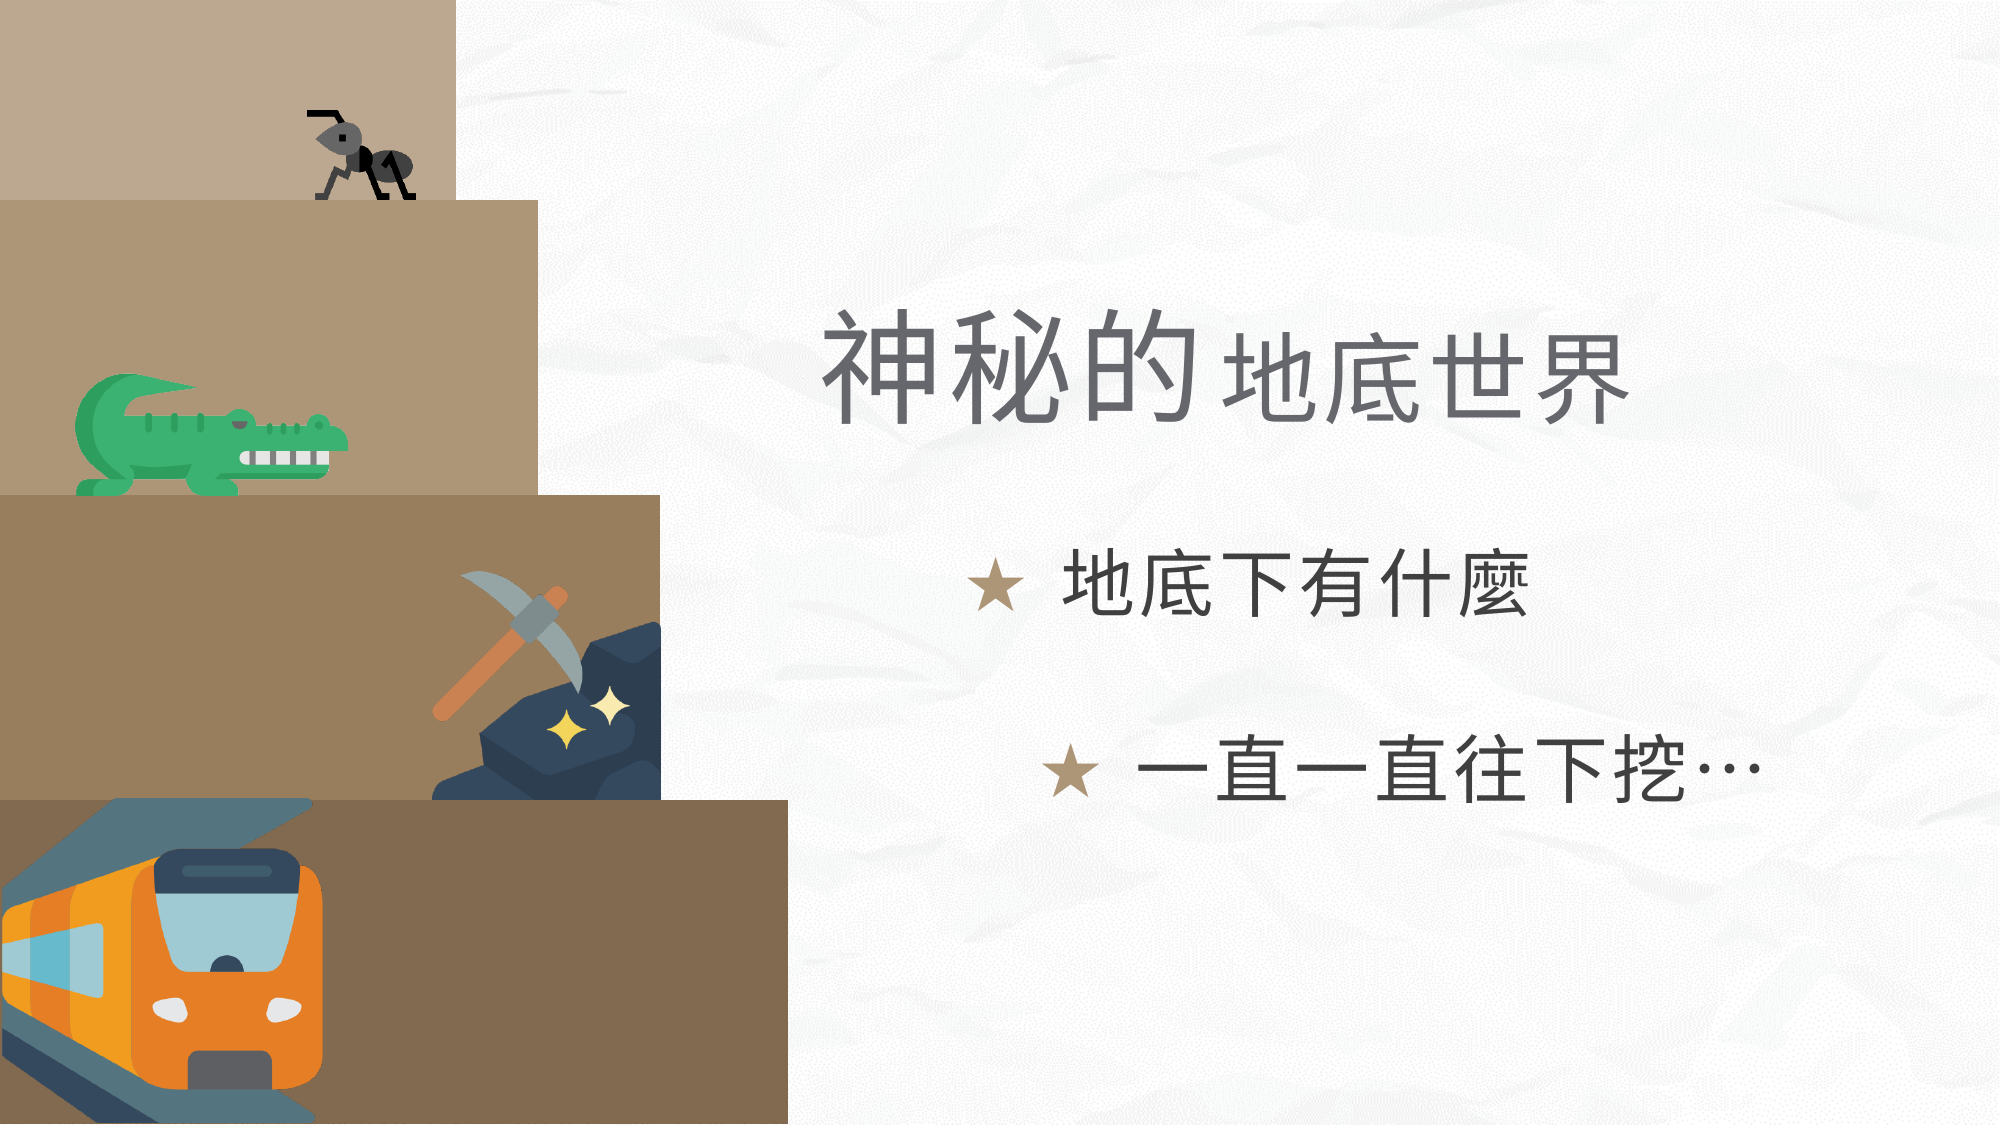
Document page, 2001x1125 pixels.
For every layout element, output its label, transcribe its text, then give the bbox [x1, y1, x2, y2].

text_box 一直一直往下挖… [1167, 717, 1862, 818]
text_box [0, 0, 788, 1124]
text_box ★ [1026, 717, 1167, 818]
text_box 地底世界 [1203, 251, 1650, 442]
text_box ★ [952, 531, 1093, 632]
picture [0, 798, 325, 1123]
picture [432, 571, 661, 800]
text_box 神秘的 [788, 209, 1234, 445]
picture [307, 100, 416, 210]
picture [75, 298, 348, 571]
text_box 地底下有什麼 [1093, 531, 1613, 632]
